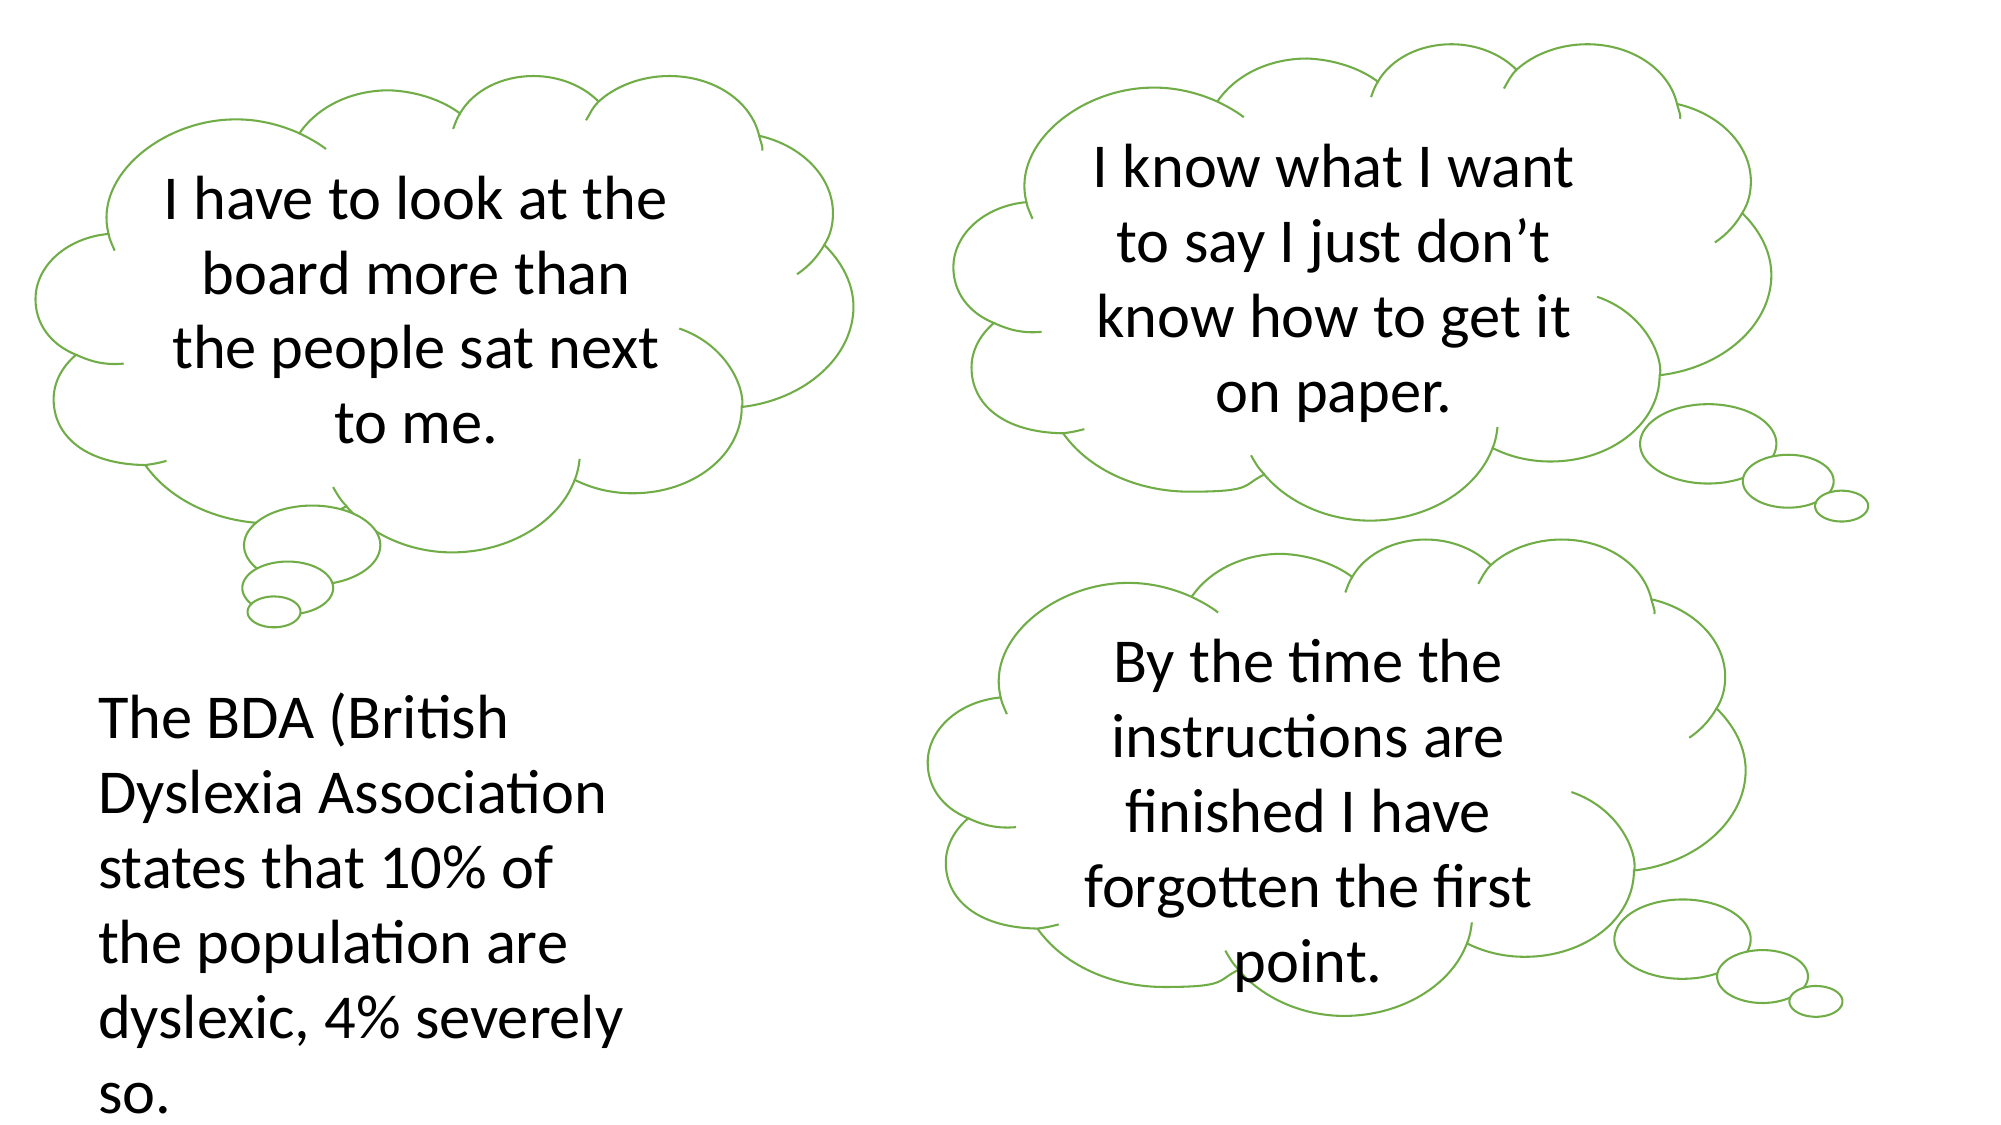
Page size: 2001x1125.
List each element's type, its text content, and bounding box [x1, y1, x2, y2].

text_box By the time the instructions are finished I have forgotten the first point. [1614, 899, 1843, 1017]
text_box I have to look at the board more than the people sat next to me. [35, 76, 854, 628]
text_box By the time the instructions are finished I have forgotten the first point. [927, 539, 1746, 1016]
text_box I know what I want to say I just don’t know how to get it on paper. [1640, 404, 1869, 522]
text_box I know what I want to say I just don’t know how to get it on paper. [953, 44, 1772, 521]
text_box The BDA (British Dyslexia Association states that 10% of the population are dyslexic, 4% severely so. [83, 668, 652, 1125]
